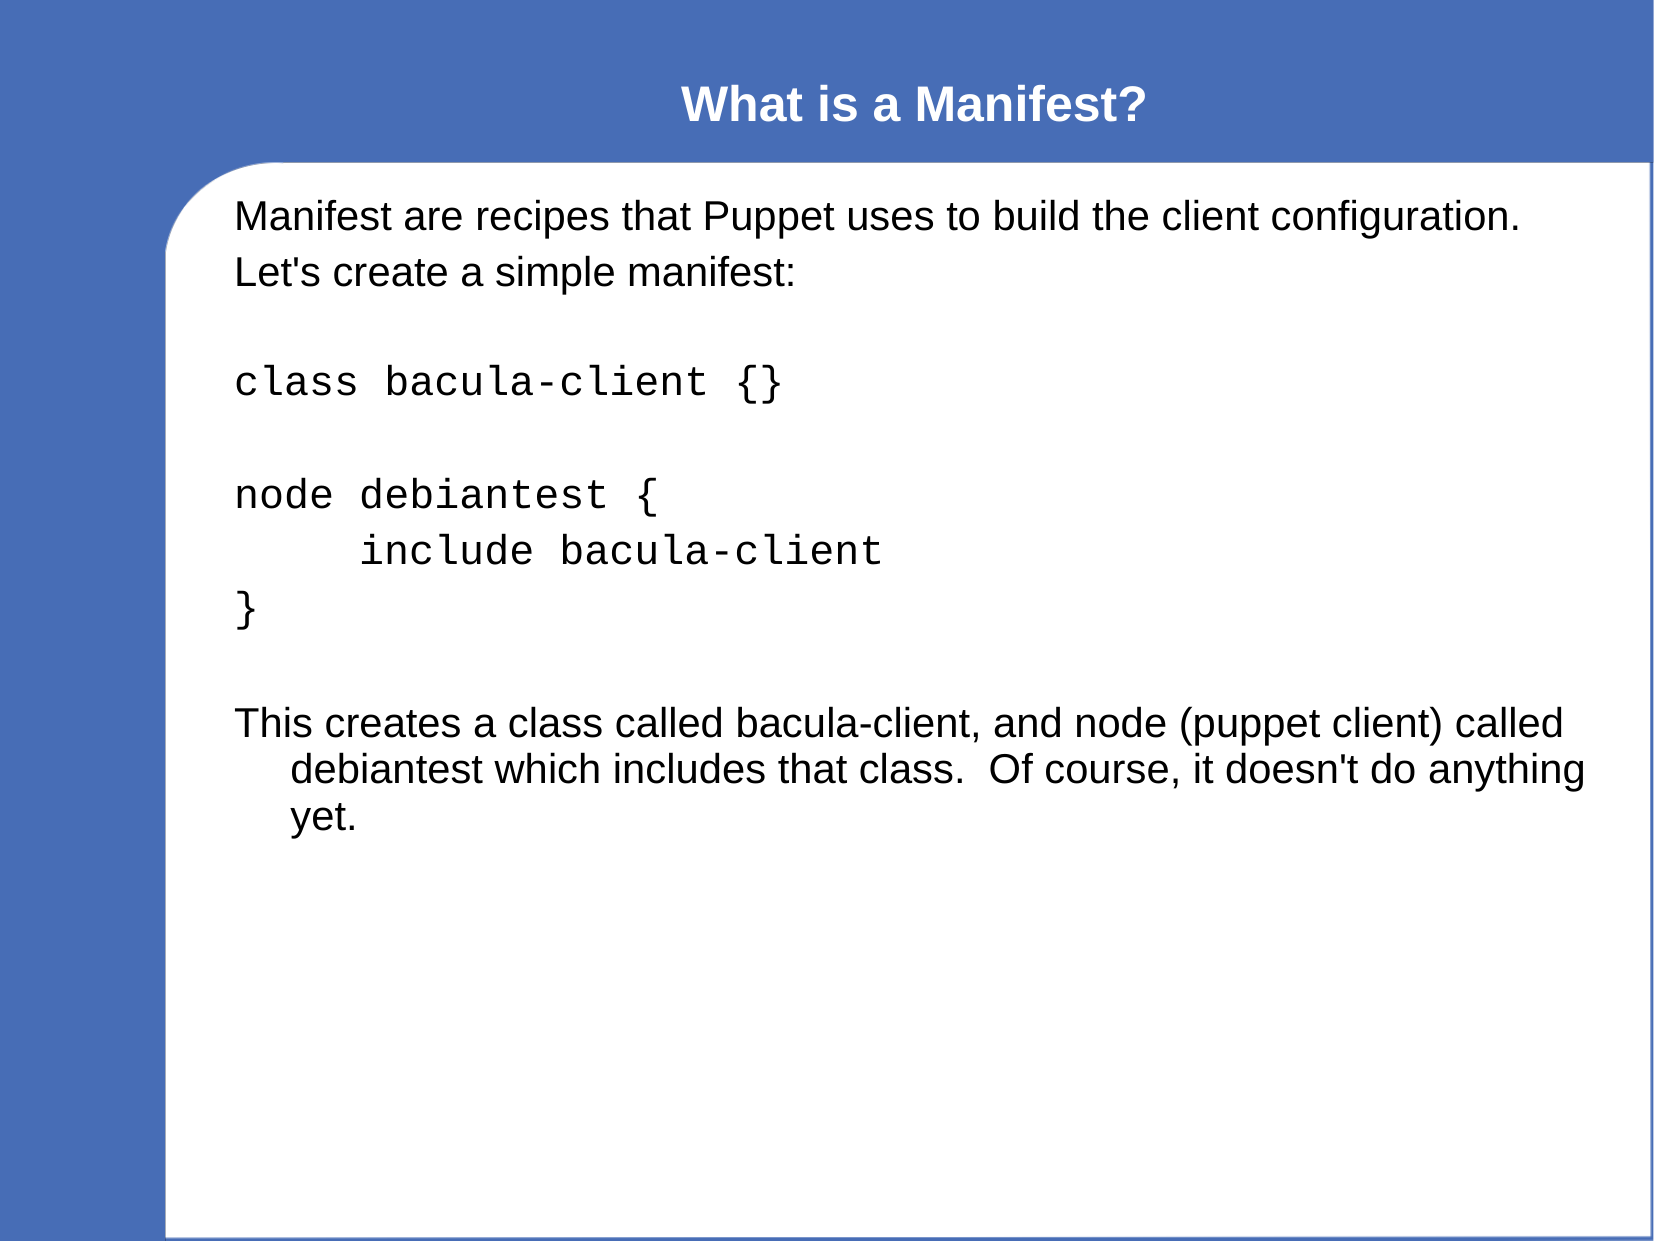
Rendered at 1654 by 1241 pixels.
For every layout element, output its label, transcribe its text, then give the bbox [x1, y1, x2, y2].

title What is a Manifest? [234, 27, 1595, 181]
list Manifest are recipes that Puppet uses to build the client configuration. Let's create a simple manifest: class bacula-client {} node debiantest { include bacula-client } This creates a class called bacula-client, and node (puppet client) called debiantest which includes that class. Of course, it doesn't do anything yet. [234, 192, 1596, 1005]
picture [0, 0, 1654, 1241]
